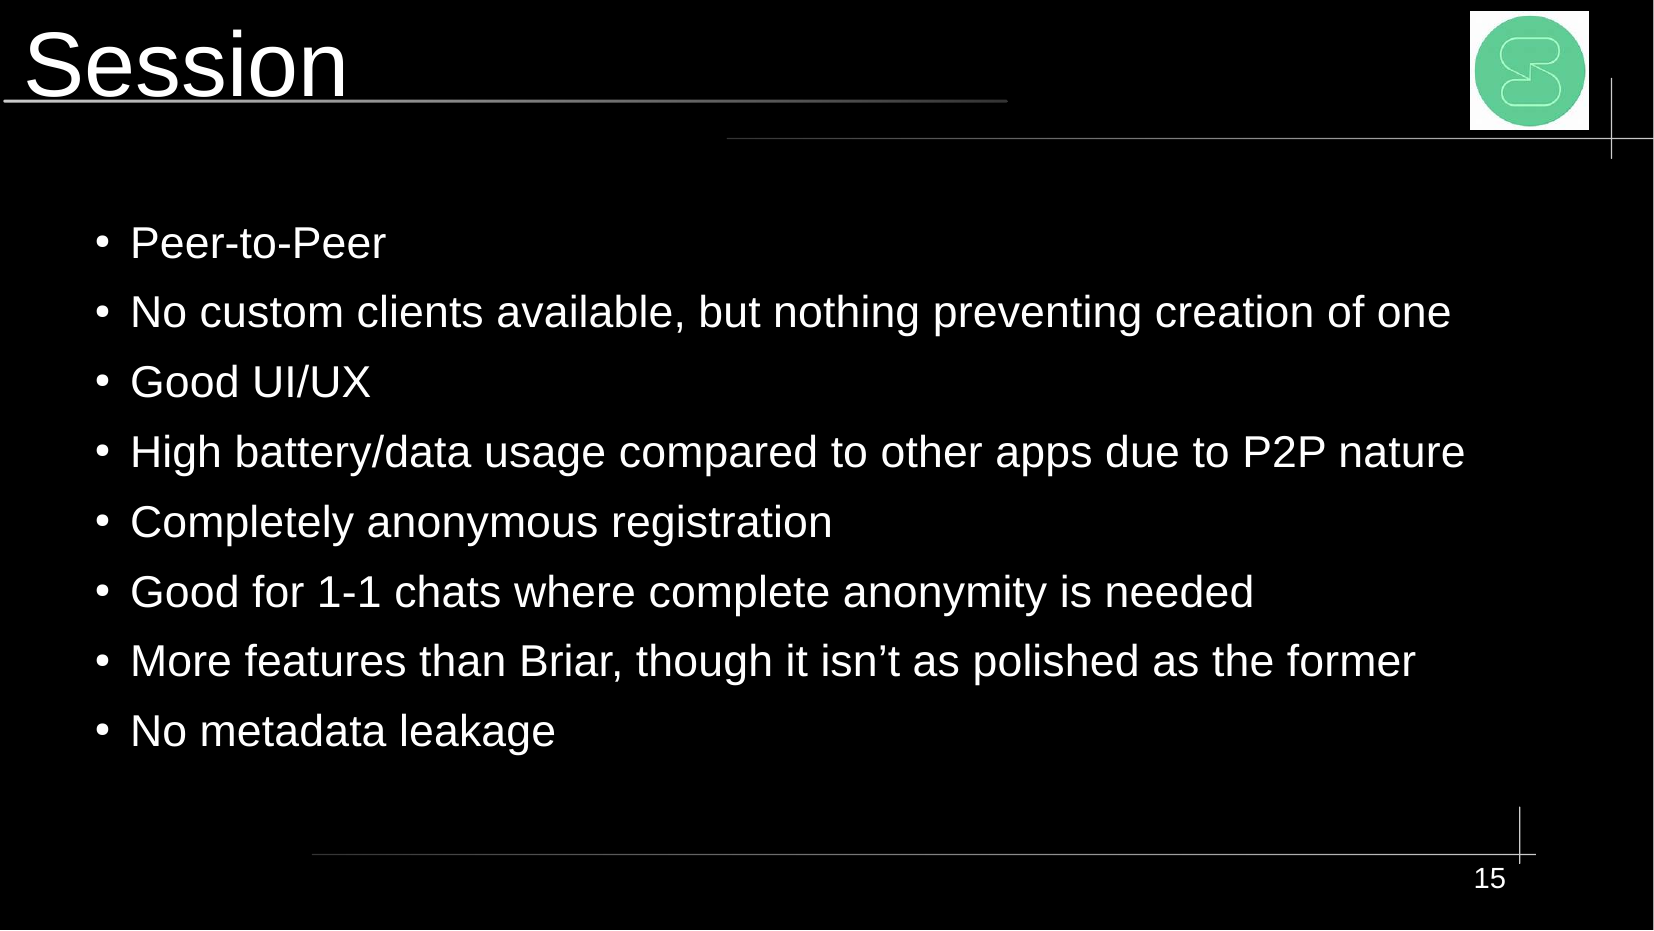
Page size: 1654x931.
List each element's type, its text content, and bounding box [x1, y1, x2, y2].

title Session [23, 11, 1470, 119]
list Peer-to-Peer No custom clients available, but nothing preventing creation of one Good UI/UX High battery/data usage compared to other apps due to P2P nature Completely anonymous registration Good for 1-1 chats where complete anonymity is needed More features than Briar, though it isn’t as polished as the former No metadata leakage [82, 217, 1571, 758]
picture [1470, 11, 1589, 130]
